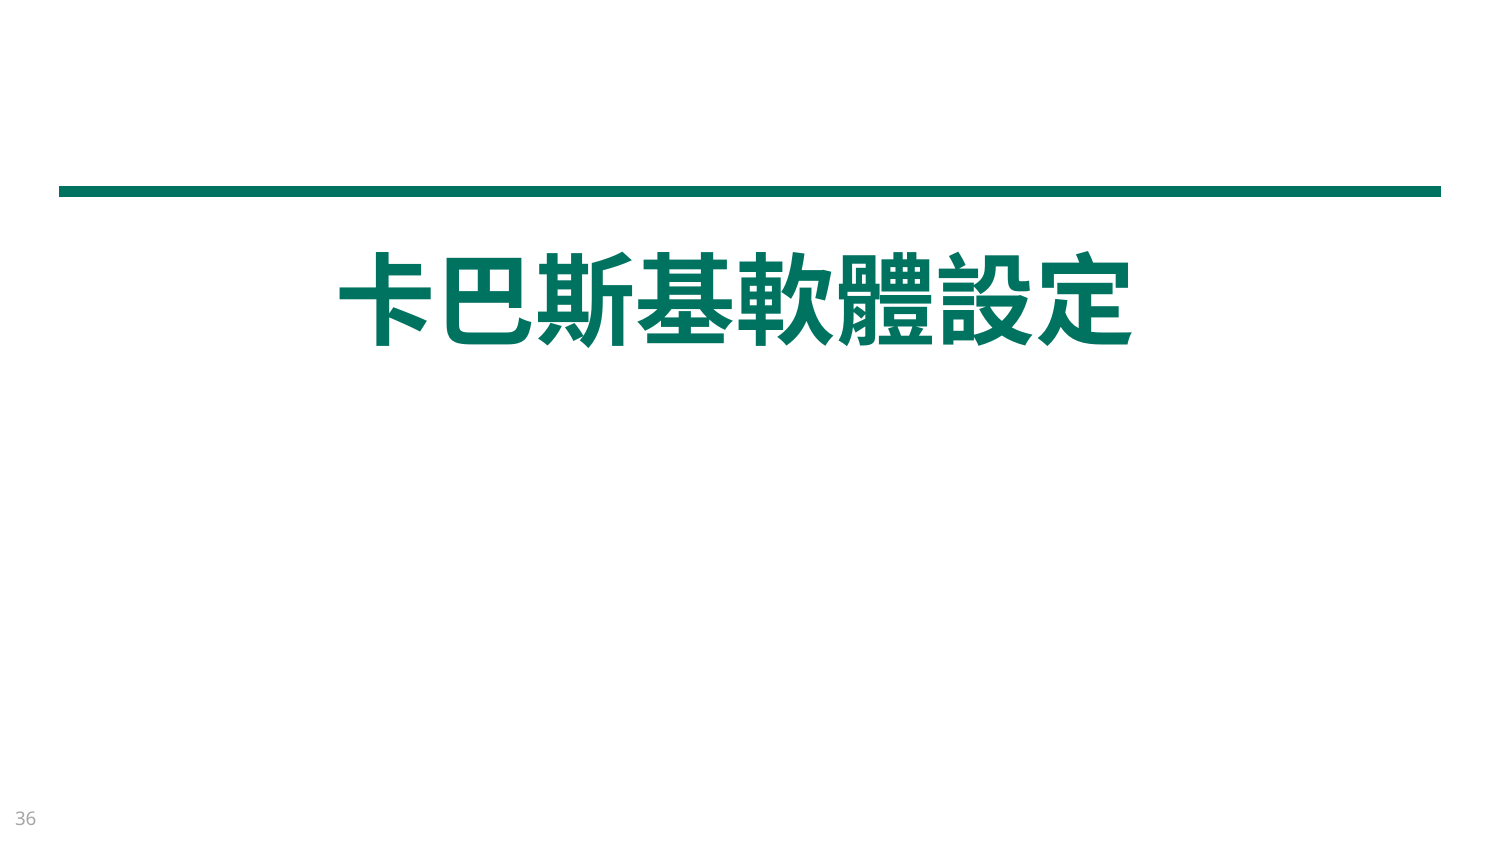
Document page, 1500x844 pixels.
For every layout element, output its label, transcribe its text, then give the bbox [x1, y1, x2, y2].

title 卡巴斯基軟體設定 [58, 228, 1412, 342]
slide_number 36 [15, 806, 61, 831]
